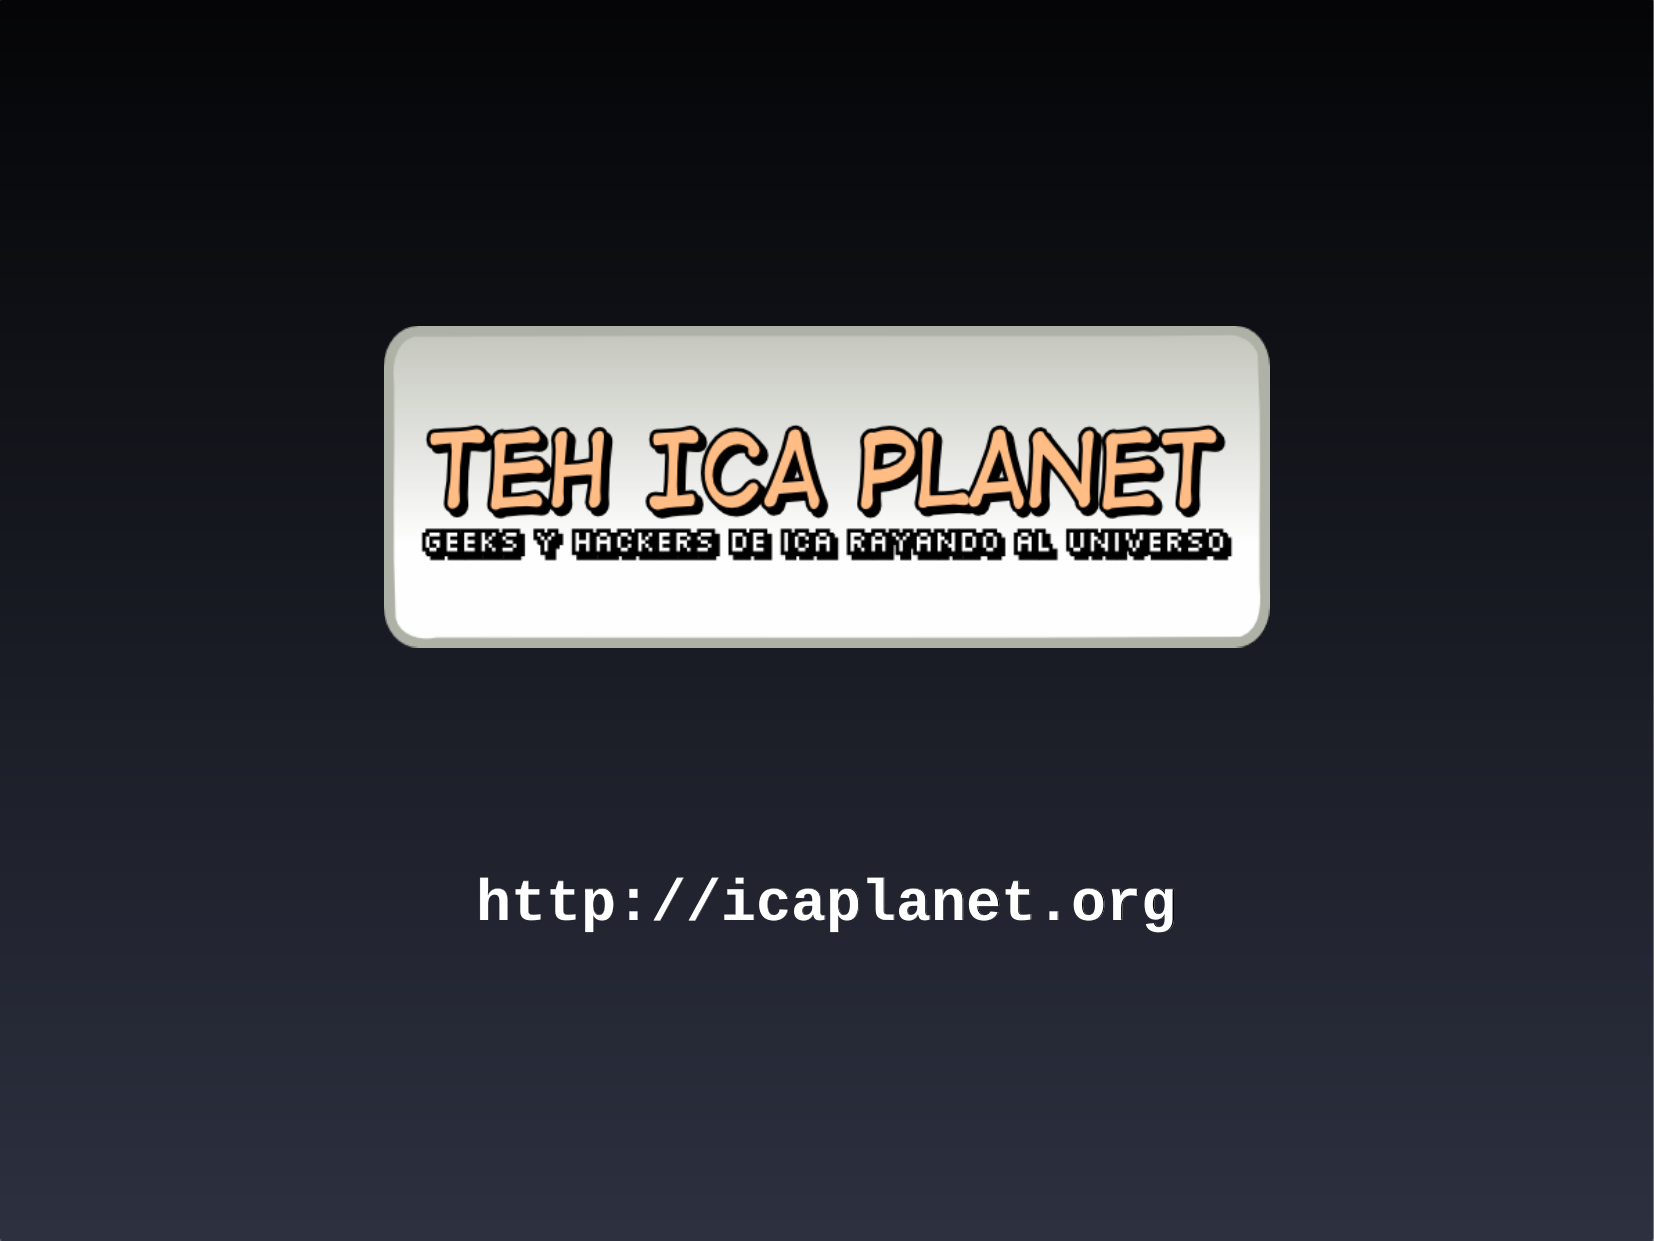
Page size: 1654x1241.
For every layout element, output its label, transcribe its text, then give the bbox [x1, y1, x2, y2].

picture [0, 0, 1654, 1241]
text_box http://icaplanet.org [461, 864, 1192, 945]
